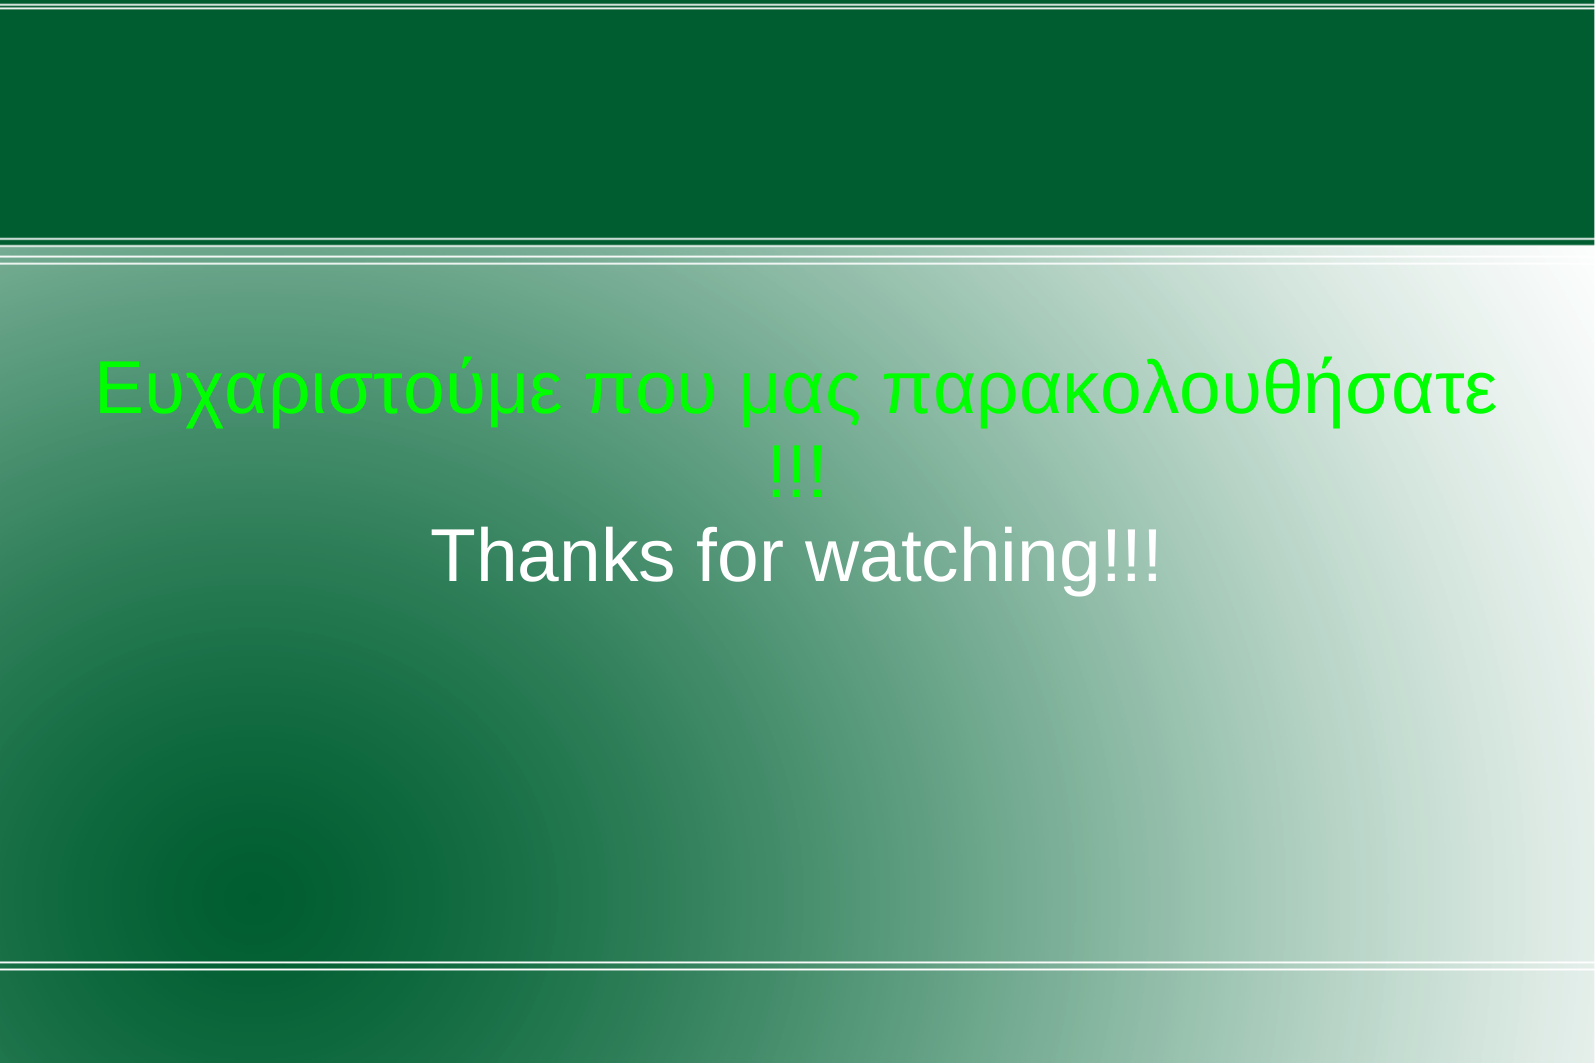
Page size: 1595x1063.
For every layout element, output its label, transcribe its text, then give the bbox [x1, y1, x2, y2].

subtitle Ευχαριστούμε που μας παρακολουθήσατε !!! Thanks for watching!!! [79, 49, 1515, 894]
picture [0, 0, 1595, 1063]
